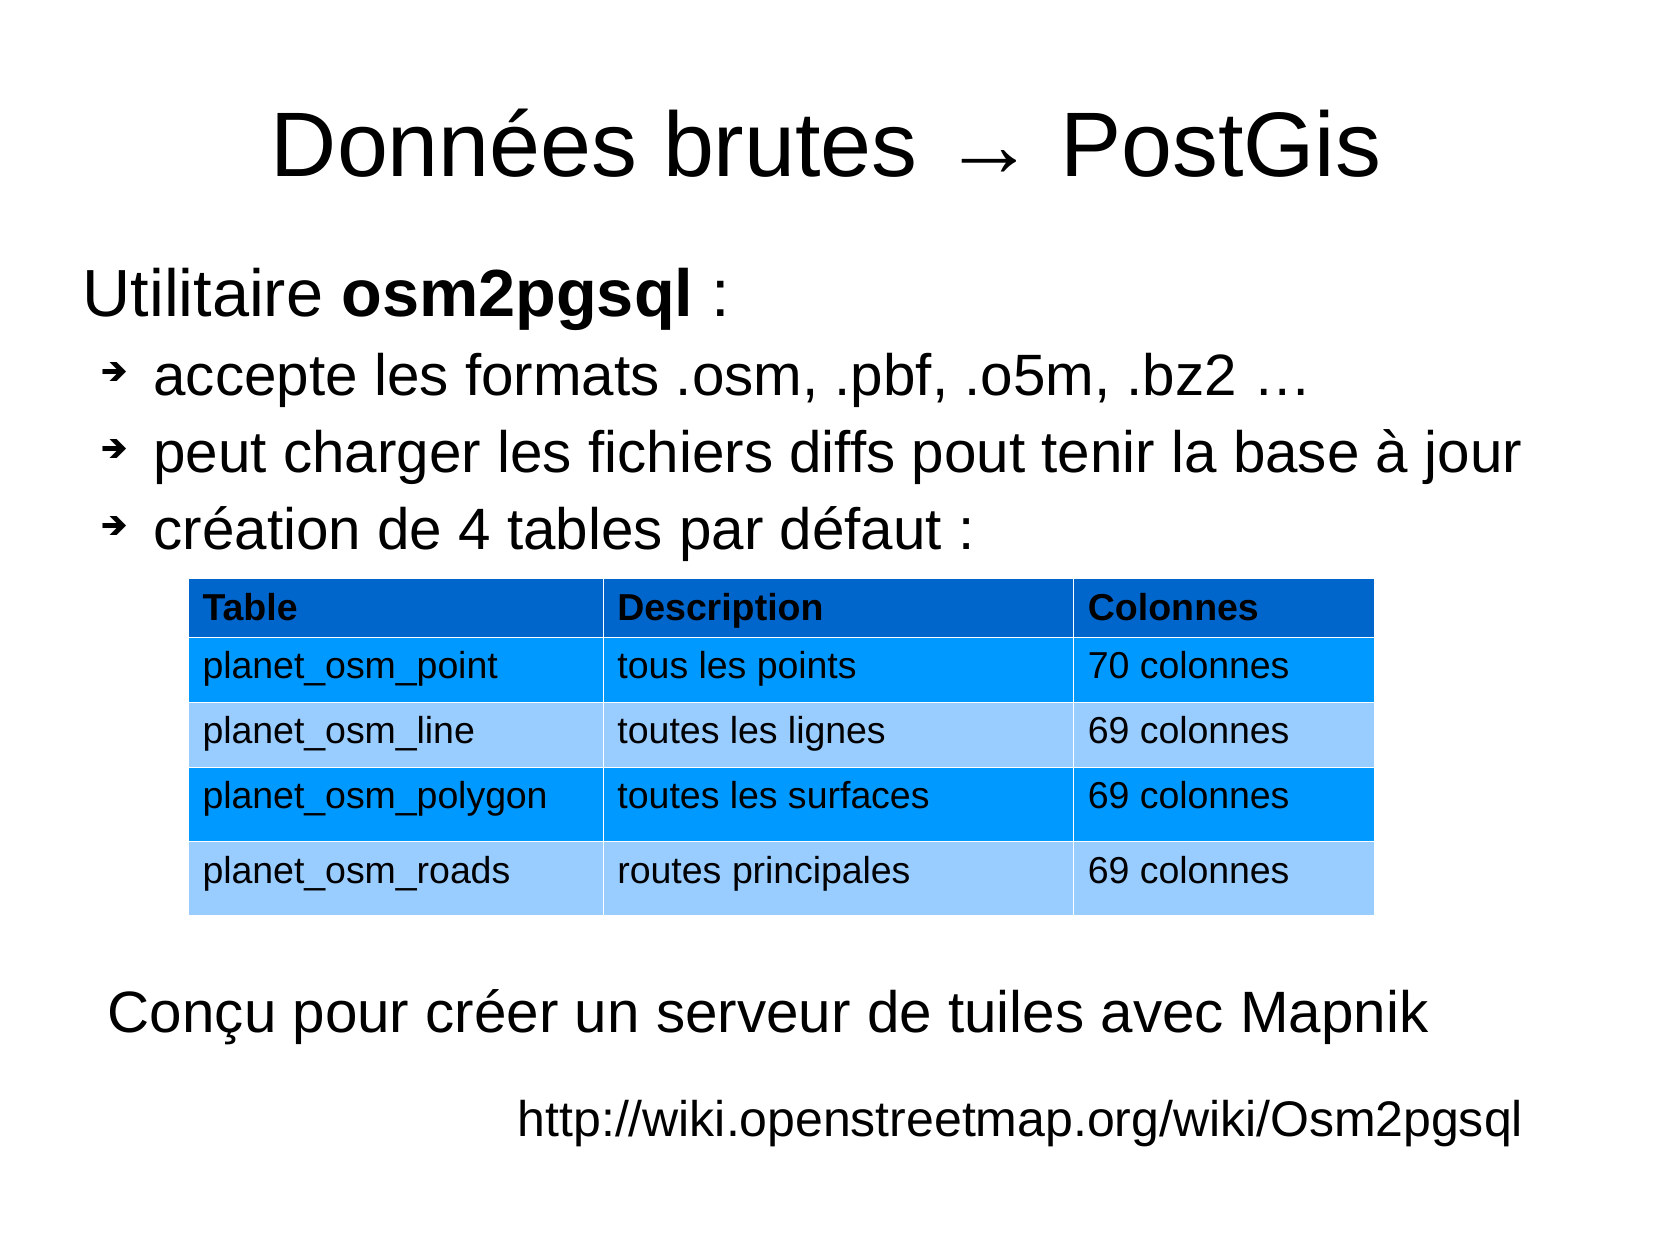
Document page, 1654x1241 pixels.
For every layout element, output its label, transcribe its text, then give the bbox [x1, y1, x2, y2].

table_cell planet_osm_polygon [189, 768, 603, 841]
table_cell toutes les lignes [604, 703, 1073, 767]
table_cell planet_osm_point [189, 638, 603, 702]
table_cell planet_osm_line [189, 703, 603, 767]
table_header Table [189, 579, 603, 637]
table_cell 70 colonnes [1074, 638, 1374, 702]
table_header Description [604, 579, 1073, 637]
list Utilitaire osm2pgsql : accepte les formats .osm, .pbf, .o5m, .bz2 … peut charger les fichiers diffs pout tenir la base à jour création de 4 tables par défaut : [82, 256, 1571, 562]
table_cell routes principales [604, 842, 1073, 915]
table_cell 69 colonnes [1074, 703, 1374, 767]
table_cell 69 colonnes [1074, 768, 1374, 841]
title Données brutes → PostGis [82, 49, 1571, 240]
table_header Colonnes [1074, 579, 1374, 637]
table_cell 69 colonnes [1074, 842, 1374, 915]
text_box http://wiki.openstreetmap.org/wiki/Osm2pgsql [480, 1083, 1539, 1155]
table_cell tous les points [604, 638, 1073, 702]
table_cell toutes les surfaces [604, 768, 1073, 841]
list Conçu pour créer un serveur de tuiles avec Mapnik [107, 980, 1597, 1066]
table_cell planet_osm_roads [189, 842, 603, 915]
